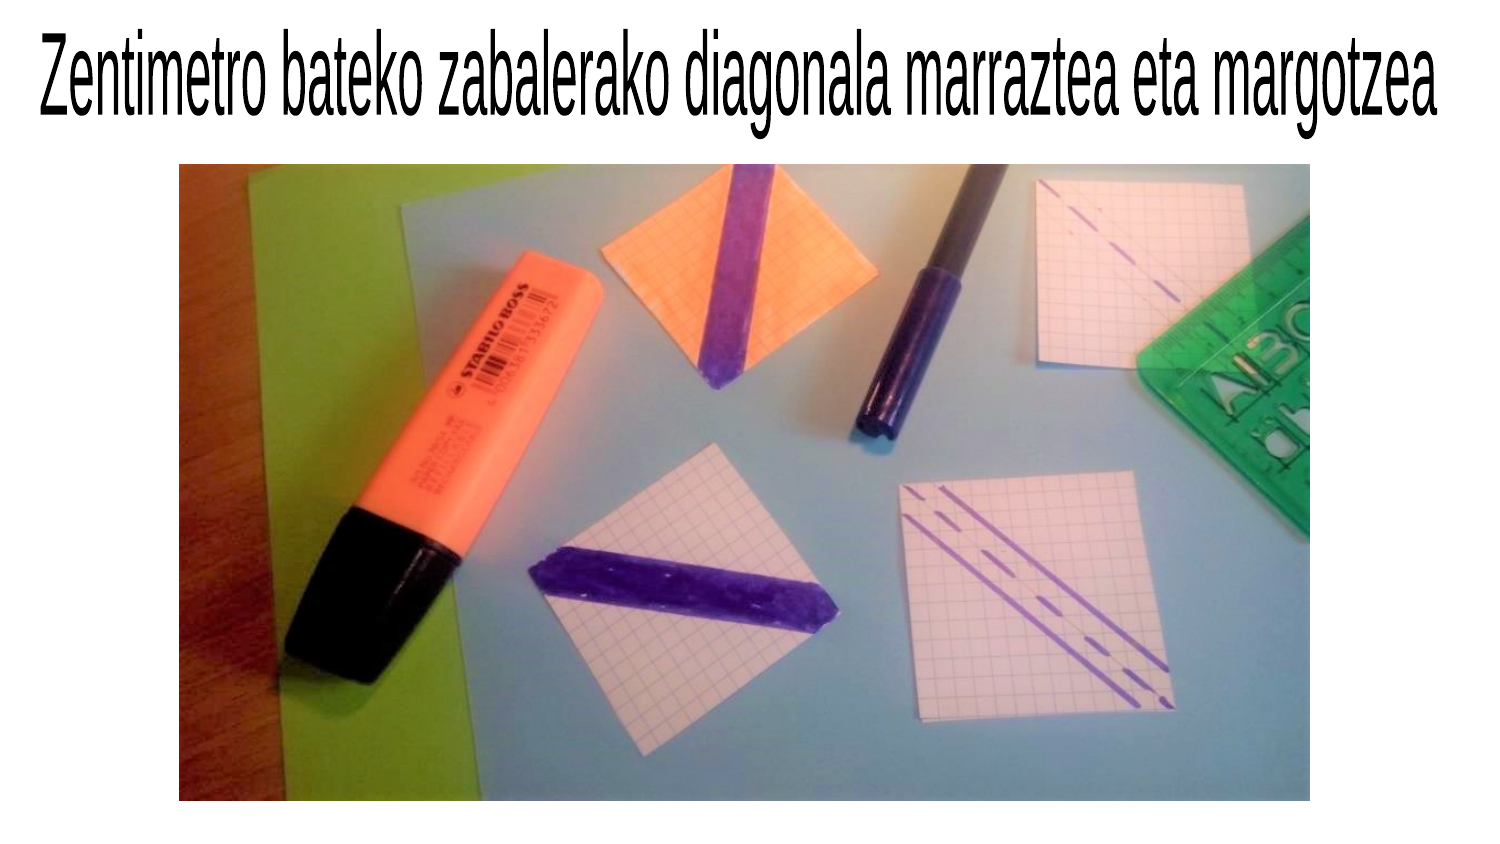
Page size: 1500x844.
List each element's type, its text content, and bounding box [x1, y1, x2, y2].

text_box Zentimetro bateko zabalerako diagonala marraztea eta margotzea [1295, 51, 1318, 140]
text_box Zentimetro bateko zabalerako diagonala marraztea eta margotzea [553, 50, 576, 116]
text_box Zentimetro bateko zabalerako diagonala marraztea eta margotzea [1386, 50, 1409, 116]
text_box Zentimetro bateko zabalerako diagonala marraztea eta margotzea [907, 50, 941, 115]
text_box Zentimetro bateko zabalerako diagonala marraztea eta margotzea [1173, 50, 1199, 116]
text_box Zentimetro bateko zabalerako diagonala marraztea eta margotzea [1412, 50, 1438, 116]
text_box Zentimetro bateko zabalerako diagonala marraztea eta margotzea [866, 50, 891, 116]
text_box Zentimetro bateko zabalerako diagonala marraztea eta margotzea [776, 50, 799, 116]
text_box Zentimetro bateko zabalerako diagonala marraztea eta margotzea [439, 52, 459, 115]
text_box Zentimetro bateko zabalerako diagonala marraztea eta margotzea [516, 50, 541, 116]
text_box Zentimetro bateko zabalerako diagonala marraztea eta margotzea [70, 50, 93, 116]
text_box Zentimetro bateko zabalerako diagonala marraztea eta margotzea [623, 28, 645, 115]
text_box Zentimetro bateko zabalerako diagonala marraztea eta margotzea [1094, 50, 1119, 116]
text_box Zentimetro bateko zabalerako diagonala marraztea eta margotzea [186, 50, 210, 116]
text_box Zentimetro bateko zabalerako diagonala marraztea eta margotzea [242, 50, 266, 116]
text_box Zentimetro bateko zabalerako diagonala marraztea eta margotzea [1004, 50, 1029, 116]
text_box Zentimetro bateko zabalerako diagonala marraztea eta margotzea [945, 50, 971, 116]
text_box Zentimetro bateko zabalerako diagonala marraztea eta margotzea [1322, 50, 1346, 116]
text_box Zentimetro bateko zabalerako diagonala marraztea eta margotzea [1253, 50, 1279, 116]
picture [179, 164, 1310, 801]
text_box Zentimetro bateko zabalerako diagonala marraztea eta margotzea [803, 50, 824, 115]
text_box Zentimetro bateko zabalerako diagonala marraztea eta margotzea [348, 50, 372, 116]
text_box Zentimetro bateko zabalerako diagonala marraztea eta margotzea [309, 50, 334, 116]
text_box Zentimetro bateko zabalerako diagonala marraztea eta margotzea [1030, 52, 1051, 115]
text_box Zentimetro bateko zabalerako diagonala marraztea eta margotzea [595, 50, 621, 116]
text_box Zentimetro bateko zabalerako diagonala marraztea eta margotzea [685, 28, 708, 116]
text_box Zentimetro bateko zabalerako diagonala marraztea eta margotzea [829, 50, 854, 116]
text_box Zentimetro bateko zabalerako diagonala marraztea eta margotzea [462, 50, 488, 116]
text_box Zentimetro bateko zabalerako diagonala marraztea eta margotzea [97, 50, 119, 115]
text_box Zentimetro bateko zabalerako diagonala marraztea eta margotzea [1134, 50, 1157, 116]
text_box Zentimetro bateko zabalerako diagonala marraztea eta margotzea [399, 50, 422, 116]
text_box Zentimetro bateko zabalerako diagonala marraztea eta margotzea [40, 33, 67, 115]
text_box Zentimetro bateko zabalerako diagonala marraztea eta margotzea [148, 50, 182, 115]
text_box Zentimetro bateko zabalerako diagonala marraztea eta margotzea [1067, 50, 1091, 116]
text_box Zentimetro bateko zabalerako diagonala marraztea eta margotzea [749, 51, 771, 140]
text_box Zentimetro bateko zabalerako diagonala marraztea eta margotzea [722, 50, 748, 116]
text_box Zentimetro bateko zabalerako diagonala marraztea eta margotzea [376, 28, 398, 115]
text_box Zentimetro bateko zabalerako diagonala marraztea eta margotzea [490, 28, 513, 116]
text_box Zentimetro bateko zabalerako diagonala marraztea eta margotzea [1214, 50, 1249, 115]
text_box Zentimetro bateko zabalerako diagonala marraztea eta margotzea [1362, 52, 1382, 115]
text_box Zentimetro bateko zabalerako diagonala marraztea eta margotzea [283, 28, 306, 116]
text_box Zentimetro bateko zabalerako diagonala marraztea eta margotzea [646, 50, 669, 116]
